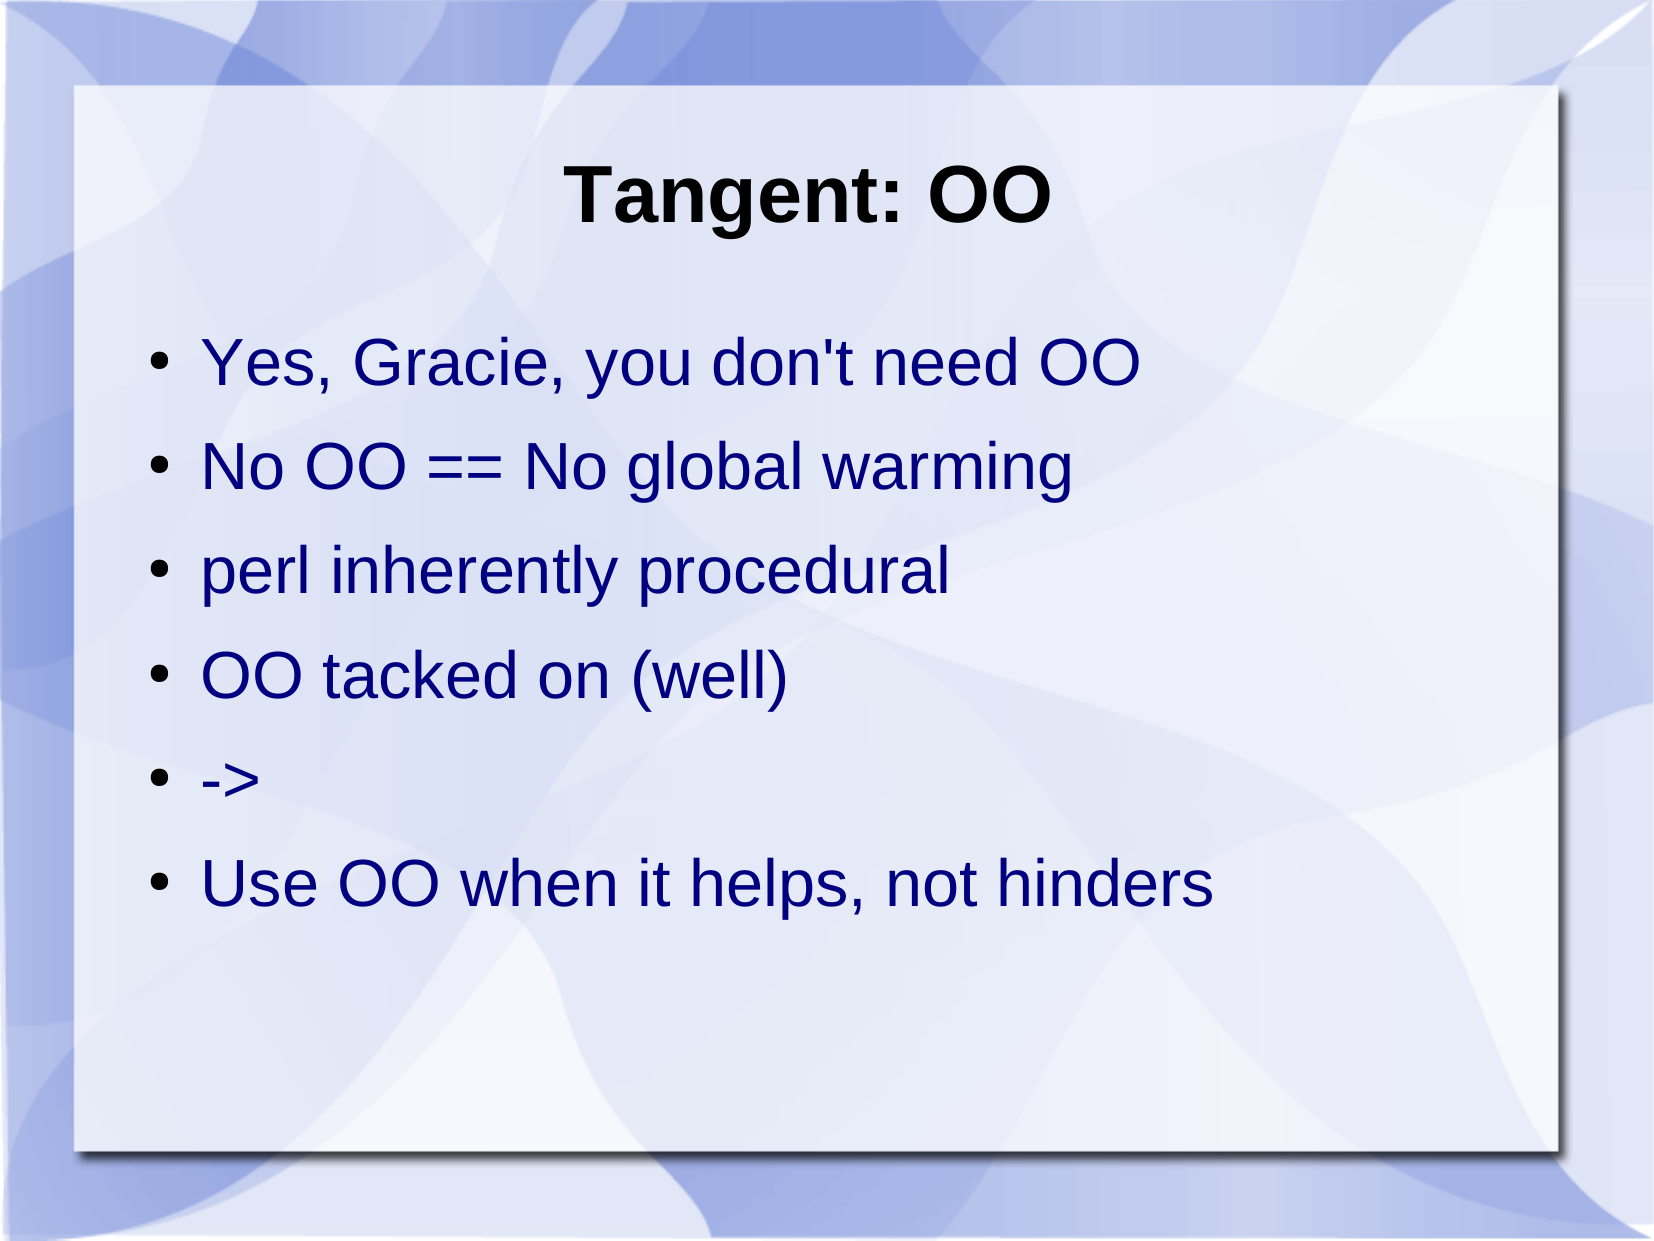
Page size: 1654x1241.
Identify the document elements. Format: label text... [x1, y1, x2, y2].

list Yes, Gracie, you don't need OO No OO == No global warming perl inherently procedural OO tacked on (well) -> Use OO when it helps, not hinders [129, 324, 1489, 1045]
title Tangent: OO [82, 90, 1536, 298]
picture [0, 0, 1654, 1241]
